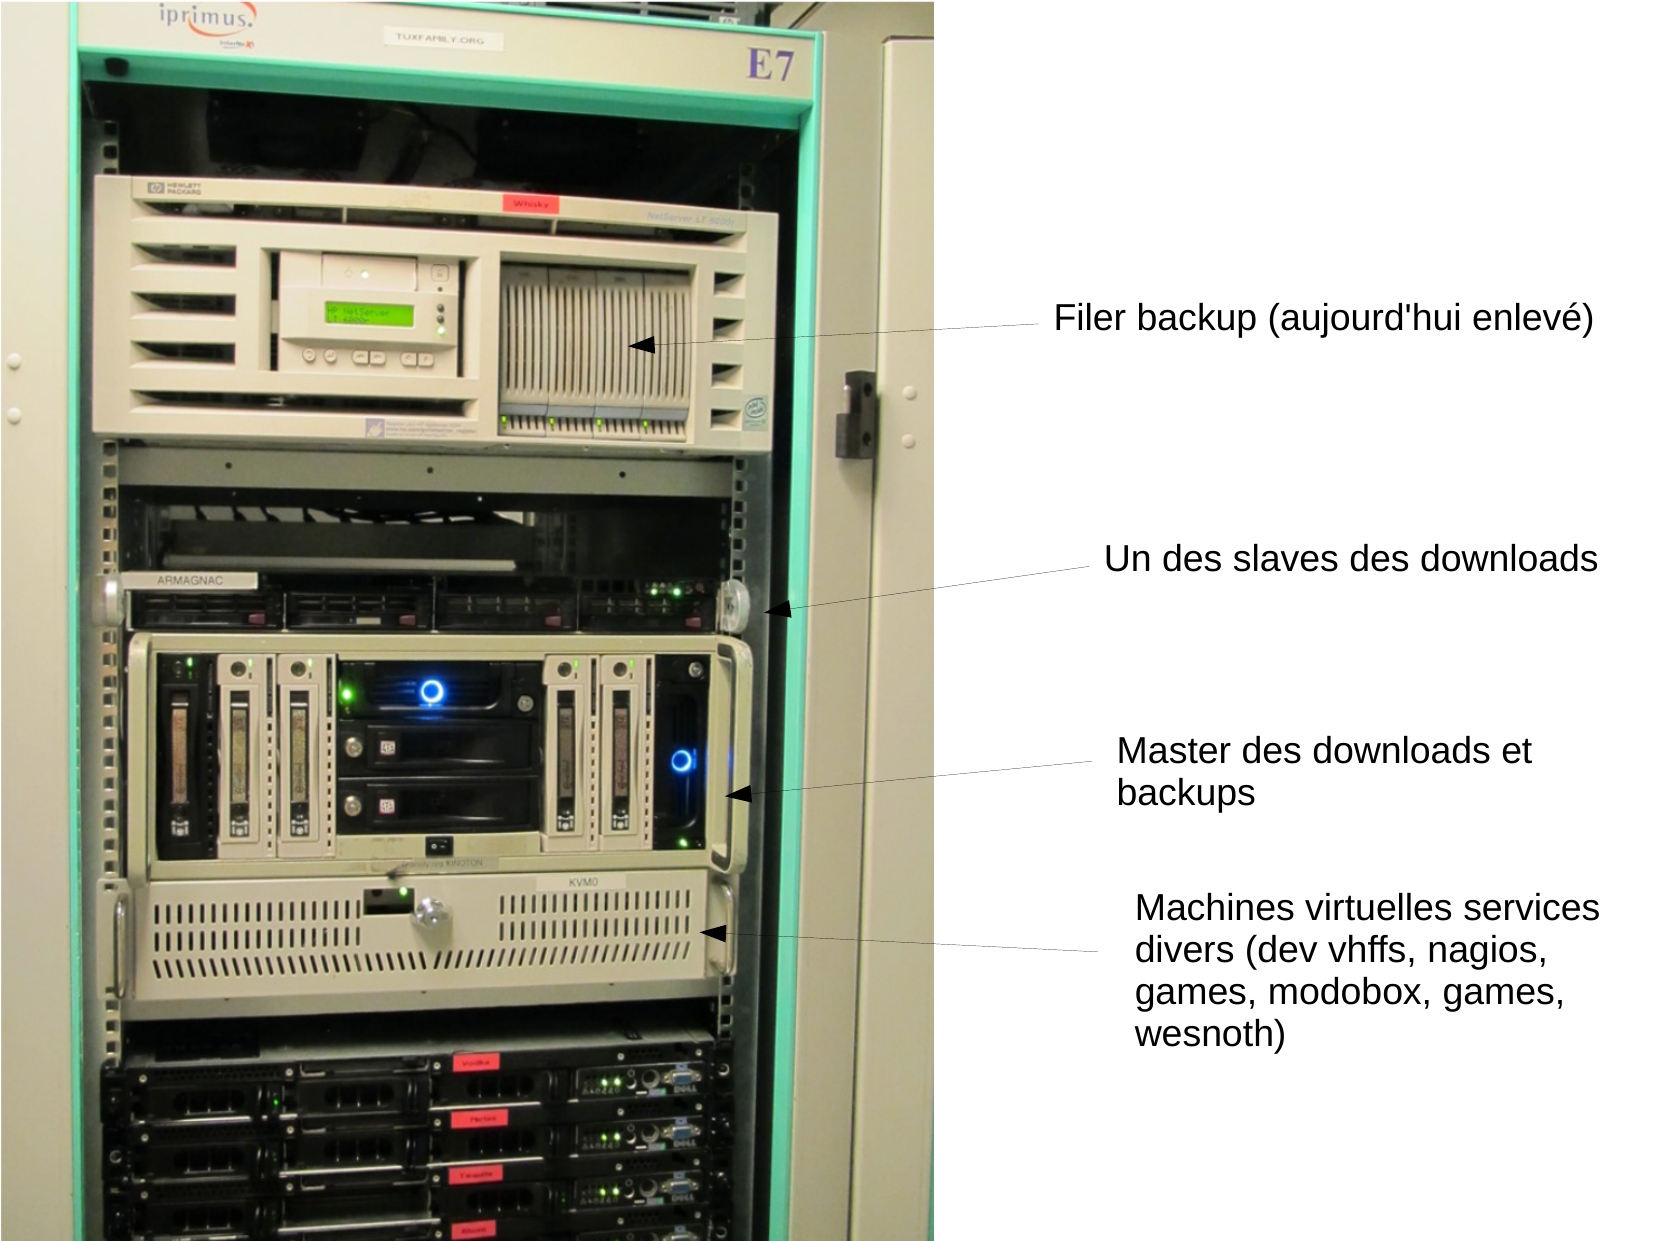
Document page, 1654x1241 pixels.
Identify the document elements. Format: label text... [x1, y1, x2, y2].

text_box Filer backup (aujourd'hui enlevé) [1038, 289, 1610, 347]
text_box Master des downloads et backups [1101, 721, 1635, 821]
text_box Machines virtuelles services divers (dev vhffs, nagios, games, modobox, games, wesnoth) [1120, 878, 1615, 1062]
picture [0, 1, 934, 1241]
text_box Un des slaves des downloads [1089, 529, 1613, 587]
